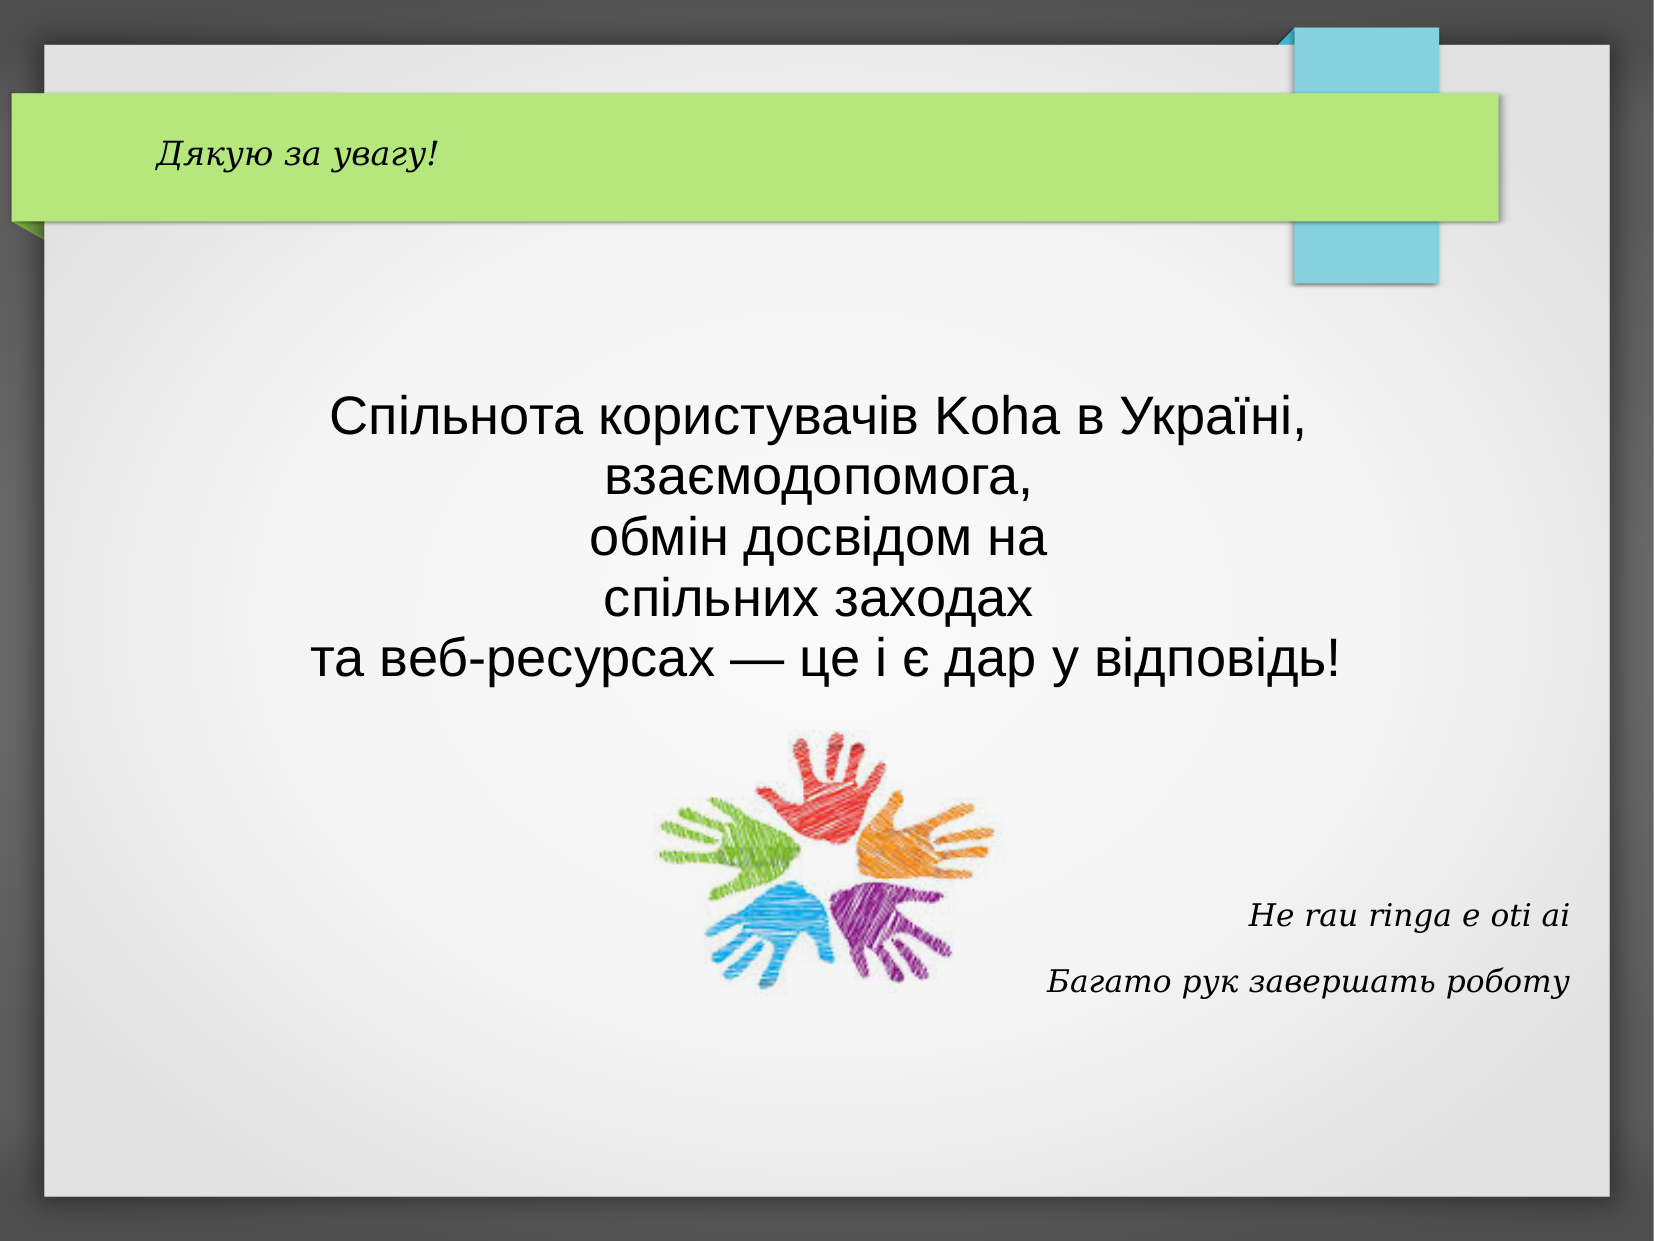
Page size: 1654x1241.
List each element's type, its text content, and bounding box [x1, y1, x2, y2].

picture [0, 0, 1654, 1241]
title Дякую за увагу! [82, 94, 1430, 213]
list Спільнота користувачів Koha в Україні, взаємодопомога, обмін досвідом на спільних заходах та веб-ресурсах — це і є дар у відповідь! He rau ringa e oti ai Багато рук завершать роботу [82, 295, 1571, 1015]
